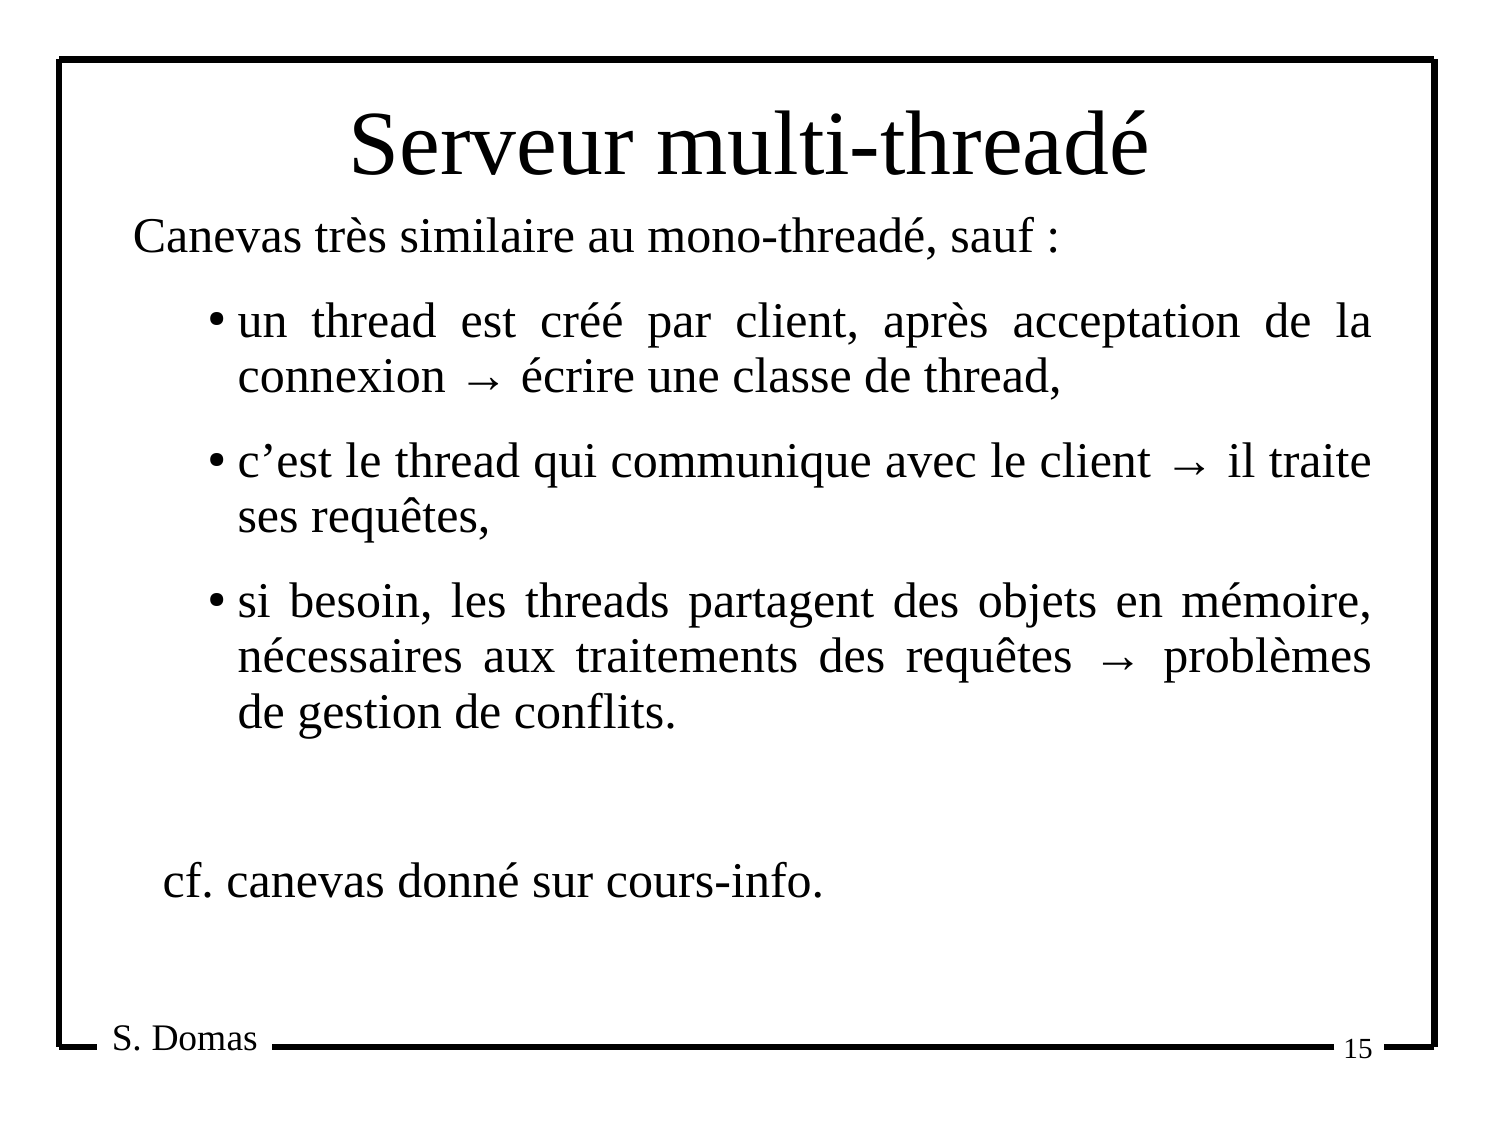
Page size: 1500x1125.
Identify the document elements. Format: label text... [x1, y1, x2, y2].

title Serveur multi-threadé [112, 49, 1388, 238]
text_box S. Domas [97, 1009, 273, 1067]
text_box Canevas très similaire au mono-threadé, sauf : un thread est créé par client, après acceptation de la connexion → écrire une classe de thread, c’est le thread qui communique avec le client → il traite ses requêtes, si besoin, les threads partagent des objets en mémoire, nécessaires aux traitements des requêtes → problèmes de gestion de conflits. cf. canevas donné sur cours-info. [118, 238, 1388, 1034]
